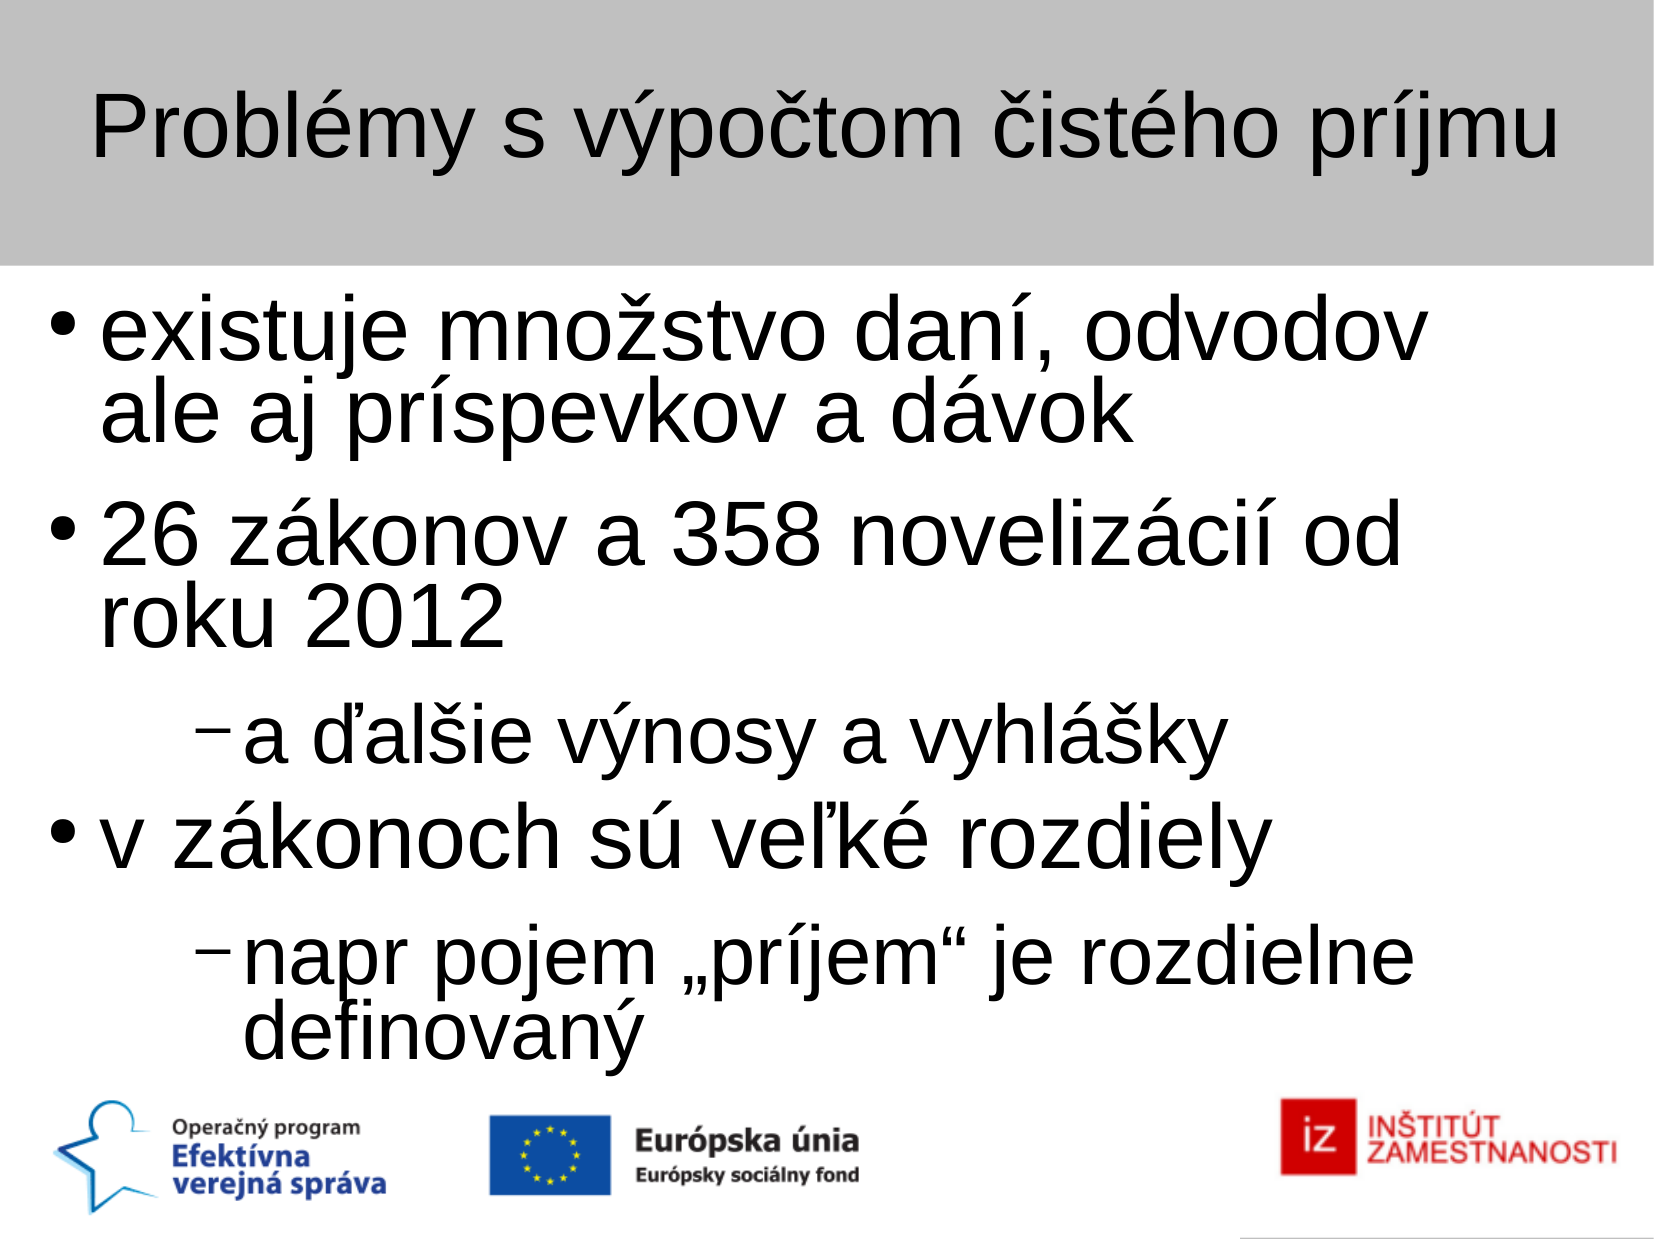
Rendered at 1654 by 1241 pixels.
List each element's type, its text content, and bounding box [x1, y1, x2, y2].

picture [29, 1077, 886, 1241]
picture [1240, 1033, 1654, 1241]
title Problémy s výpočtom čistého príjmu [88, 29, 1565, 237]
list existuje množstvo daní, odvodov ale aj príspevkov a dávok 26 zákonov a 358 novelizácií od roku 2012 a ďalšie výnosy a vyhlášky v zákonoch sú veľké rozdiely napr pojem „príjem“ je rozdielne definovaný [29, 295, 1533, 1077]
